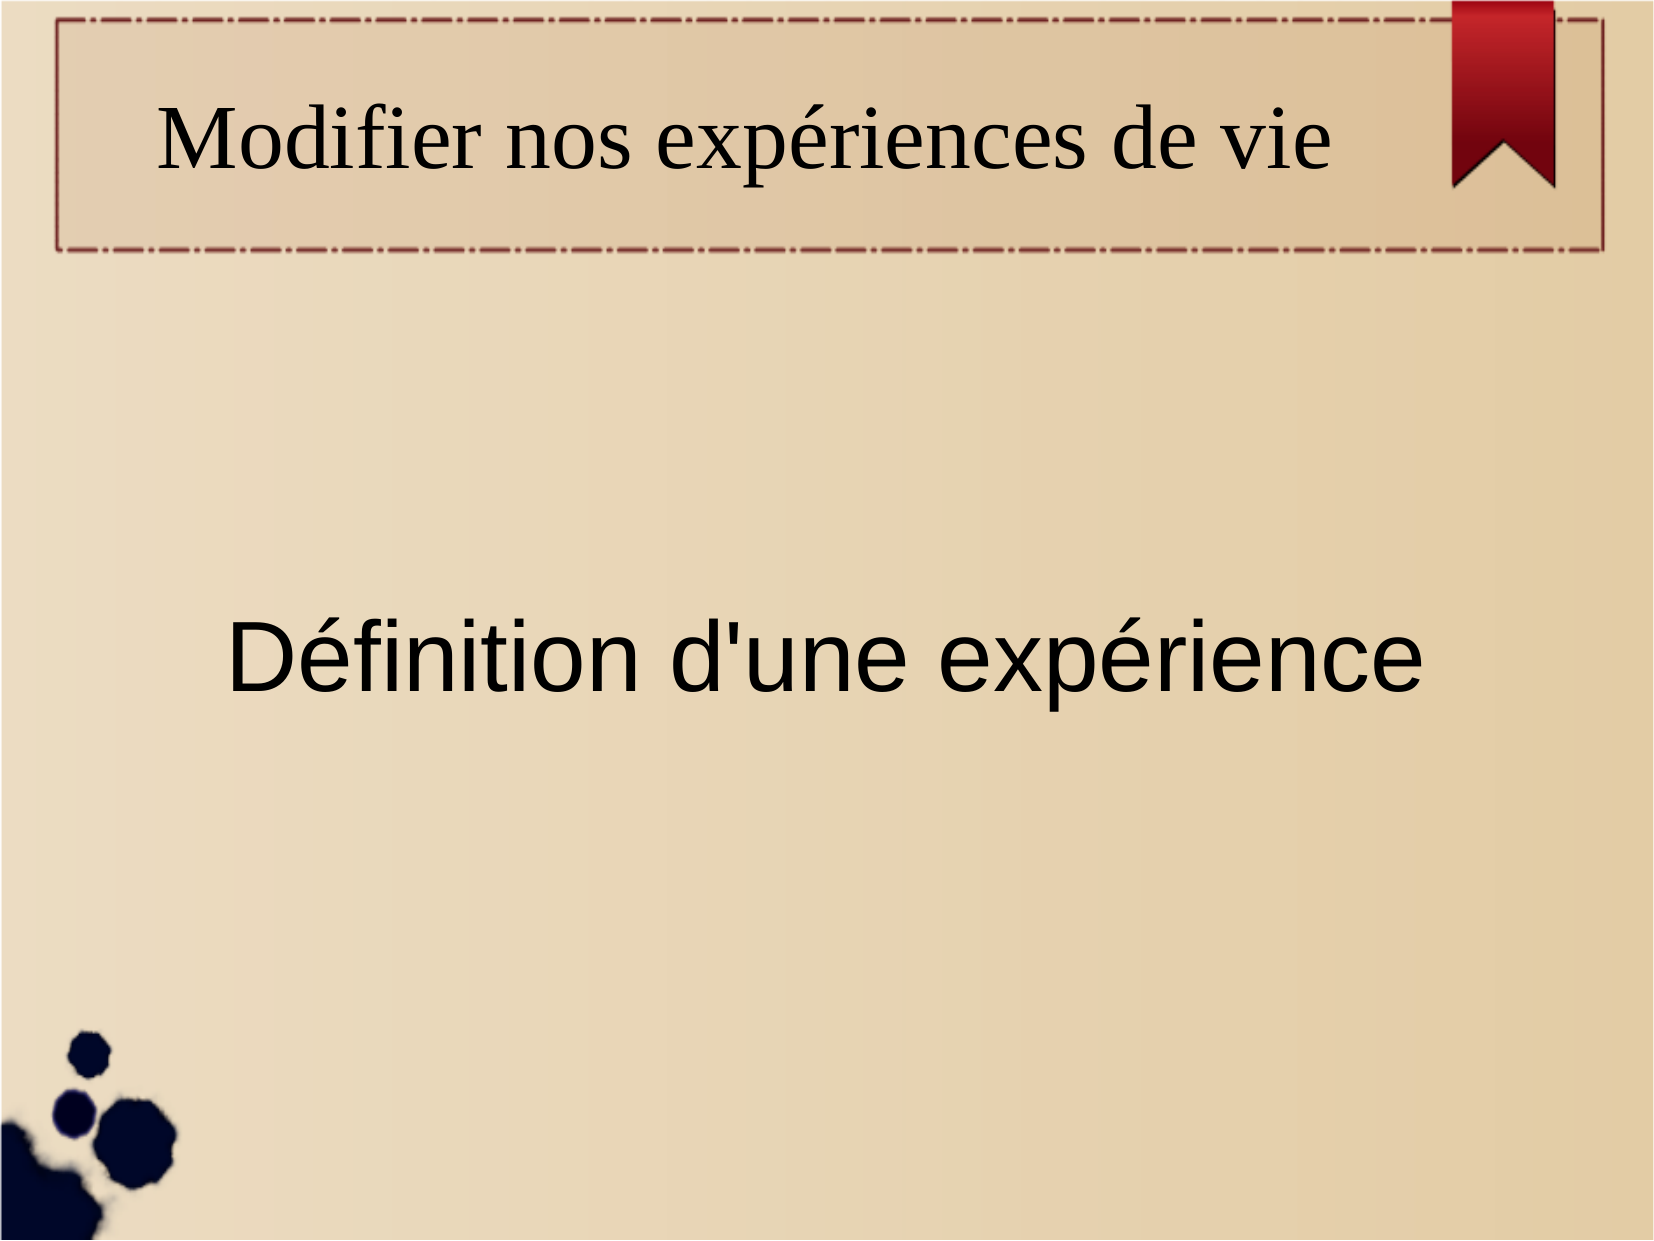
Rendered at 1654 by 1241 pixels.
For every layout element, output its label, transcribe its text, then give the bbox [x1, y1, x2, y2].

subtitle Définition d'une expérience [82, 299, 1569, 1017]
picture [0, 0, 1654, 1240]
title Modifier nos expériences de vie [82, 47, 1410, 227]
